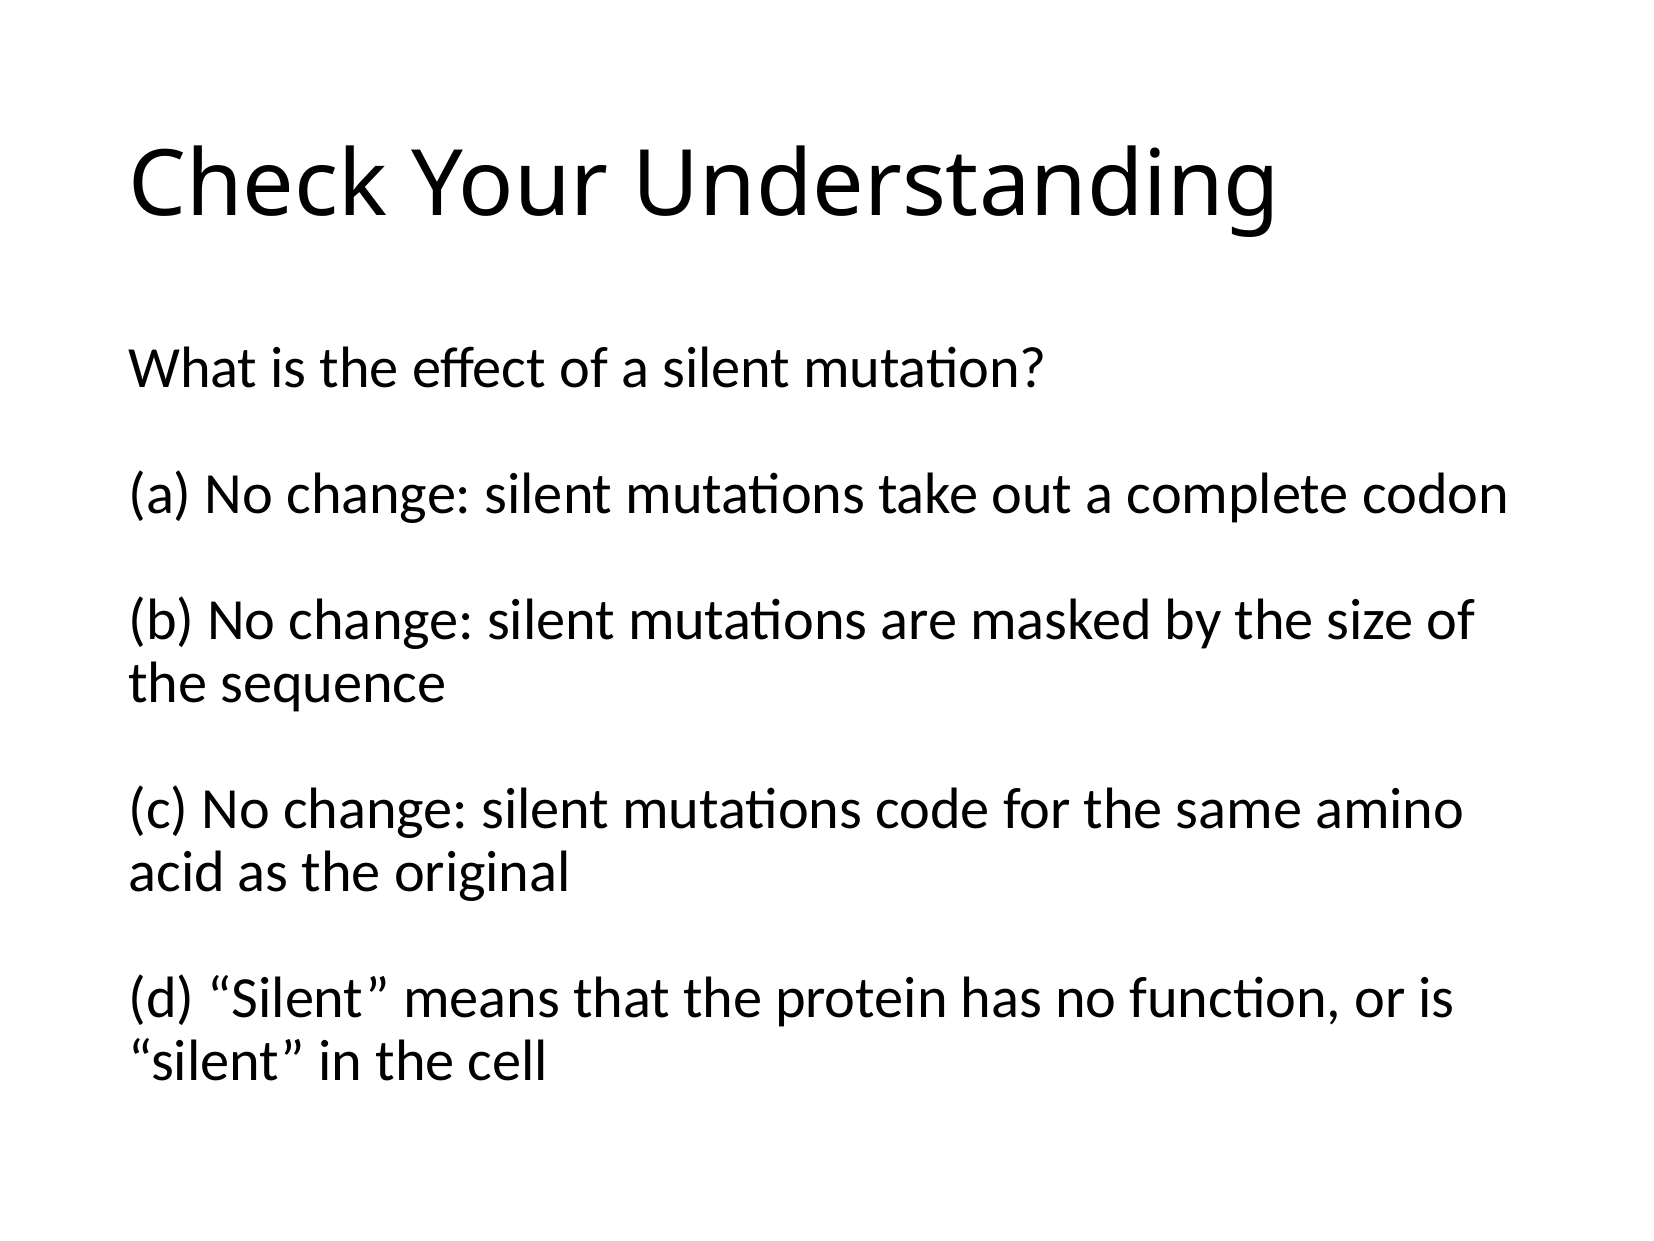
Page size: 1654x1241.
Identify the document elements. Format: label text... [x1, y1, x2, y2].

text_box What is the effect of a silent mutation? (a) No change: silent mutations take out a complete codon (b) No change: silent mutations are masked by the size of the sequence (c) No change: silent mutations code for the same amino acid as the original (d) “Silent” means that the protein has no function, or is “silent” in the cell [113, 330, 1539, 1116]
text_box Check Your Understanding [113, 65, 1539, 305]
